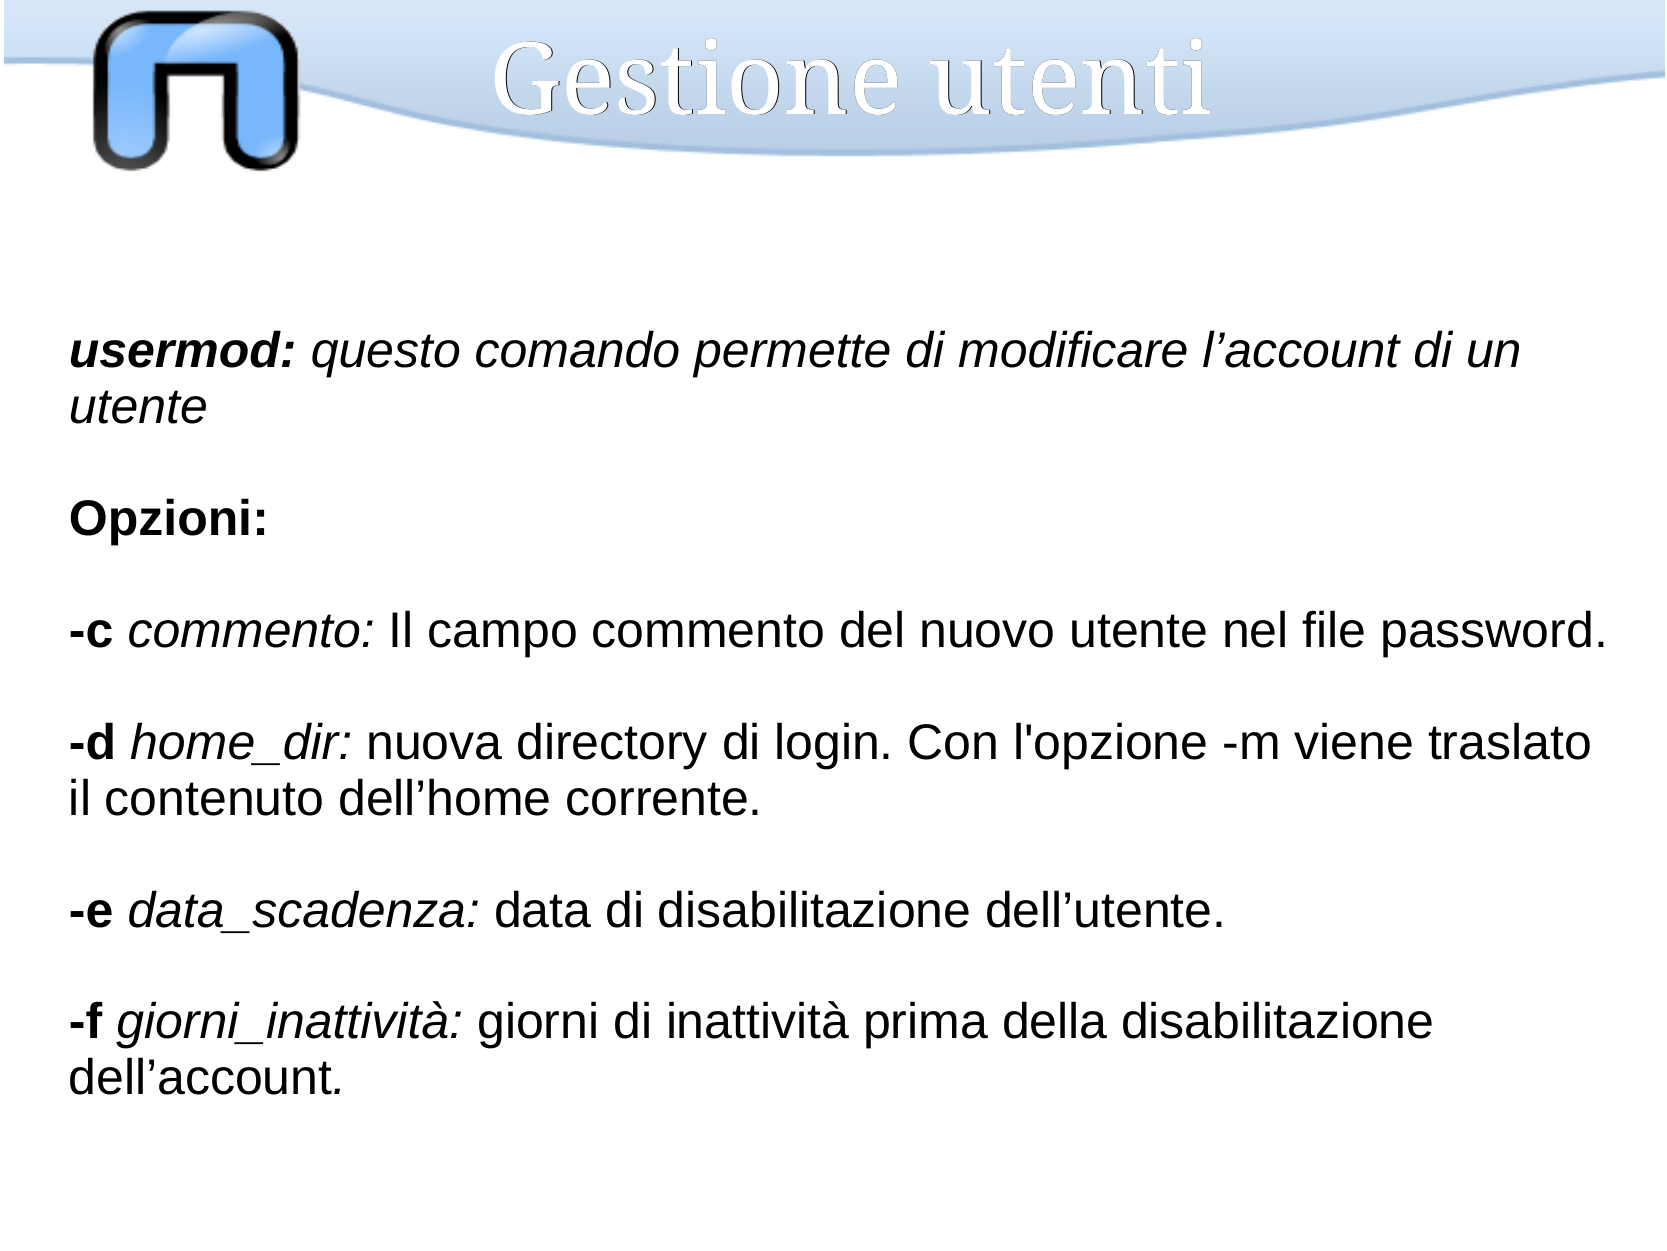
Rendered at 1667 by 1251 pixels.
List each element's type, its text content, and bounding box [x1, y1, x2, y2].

text_box Gestione utenti [475, 0, 1667, 237]
list usermod: questo comando permette di modificare l’account di un utente Opzioni: -c commento: Il campo commento del nuovo utente nel file password. -d home_dir: nuova directory di login. Con l'opzione -m viene traslato il contenuto dell’home corrente. -e data_scadenza: data di disabilitazione dell’utente. -f giorni_inattività: giorni di inattività prima della disabilitazione dell’account. [62, 316, 1632, 1159]
picture [0, 0, 1667, 1251]
